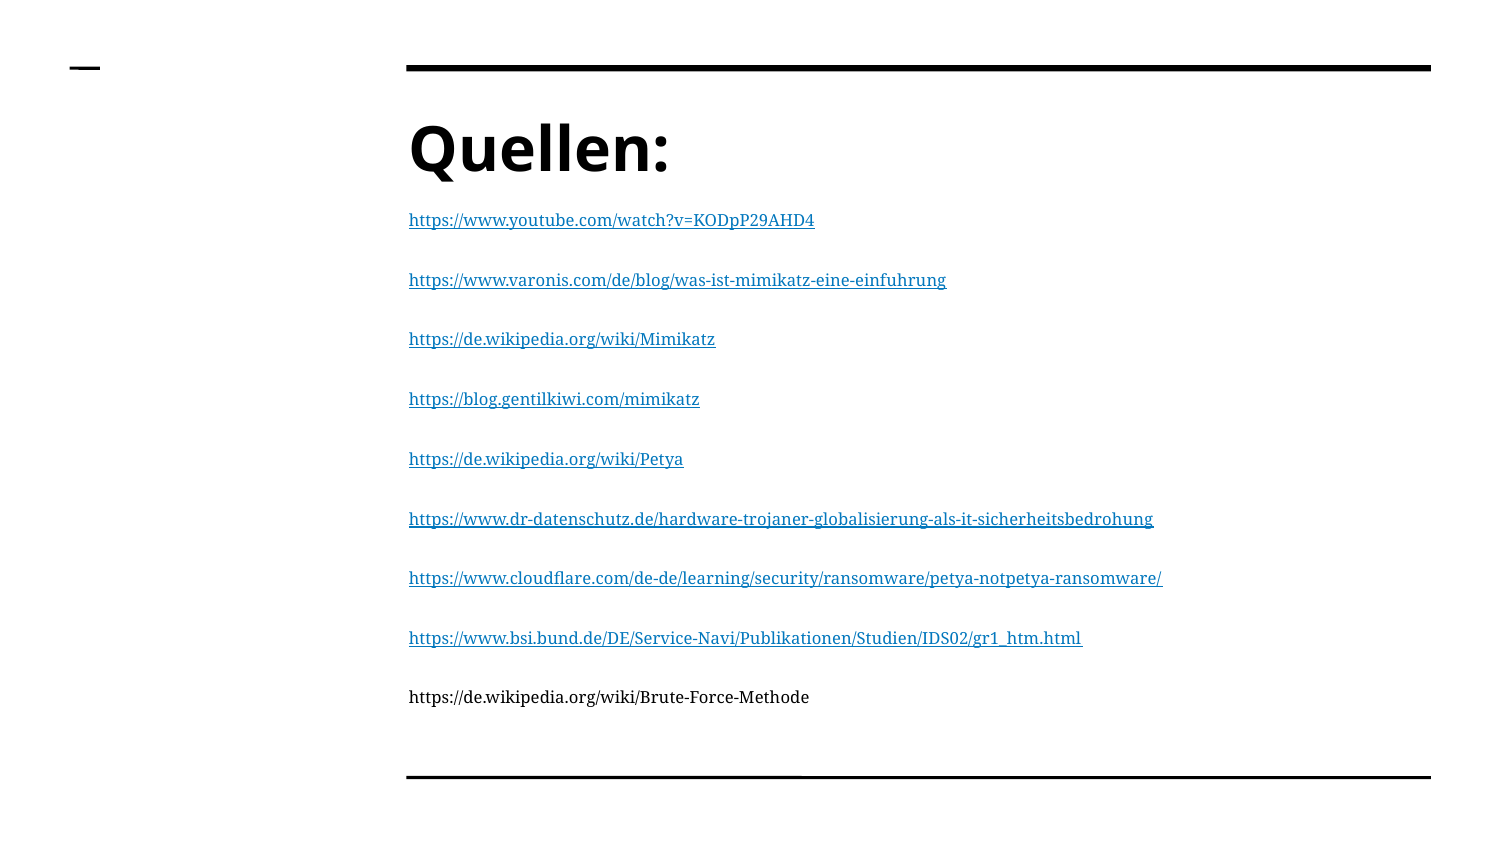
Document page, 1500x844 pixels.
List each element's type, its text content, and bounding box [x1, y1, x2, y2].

title Quellen: [393, 94, 1431, 191]
list https://www.youtube.com/watch?v=KODpP29AHD4 https://www.varonis.com/de/blog/was-ist-mimikatz-eine-einfuhrung https://de.wikipedia.org/wiki/Mimikatz https://blog.gentilkiwi.com/mimikatz https://de.wikipedia.org/wiki/Petya https://www.dr-datenschutz.de/hardware-trojaner-globalisierung-als-it-sicherheitsbedrohung https://www.cloudflare.com/de-de/learning/security/ransomware/petya-notpetya-ransomware/ https://www.bsi.bund.de/DE/Service-Navi/Publikationen/Studien/IDS02/gr1_htm.html https://de.wikipedia.org/wiki/Brute-Force-Methode [393, 191, 1431, 684]
